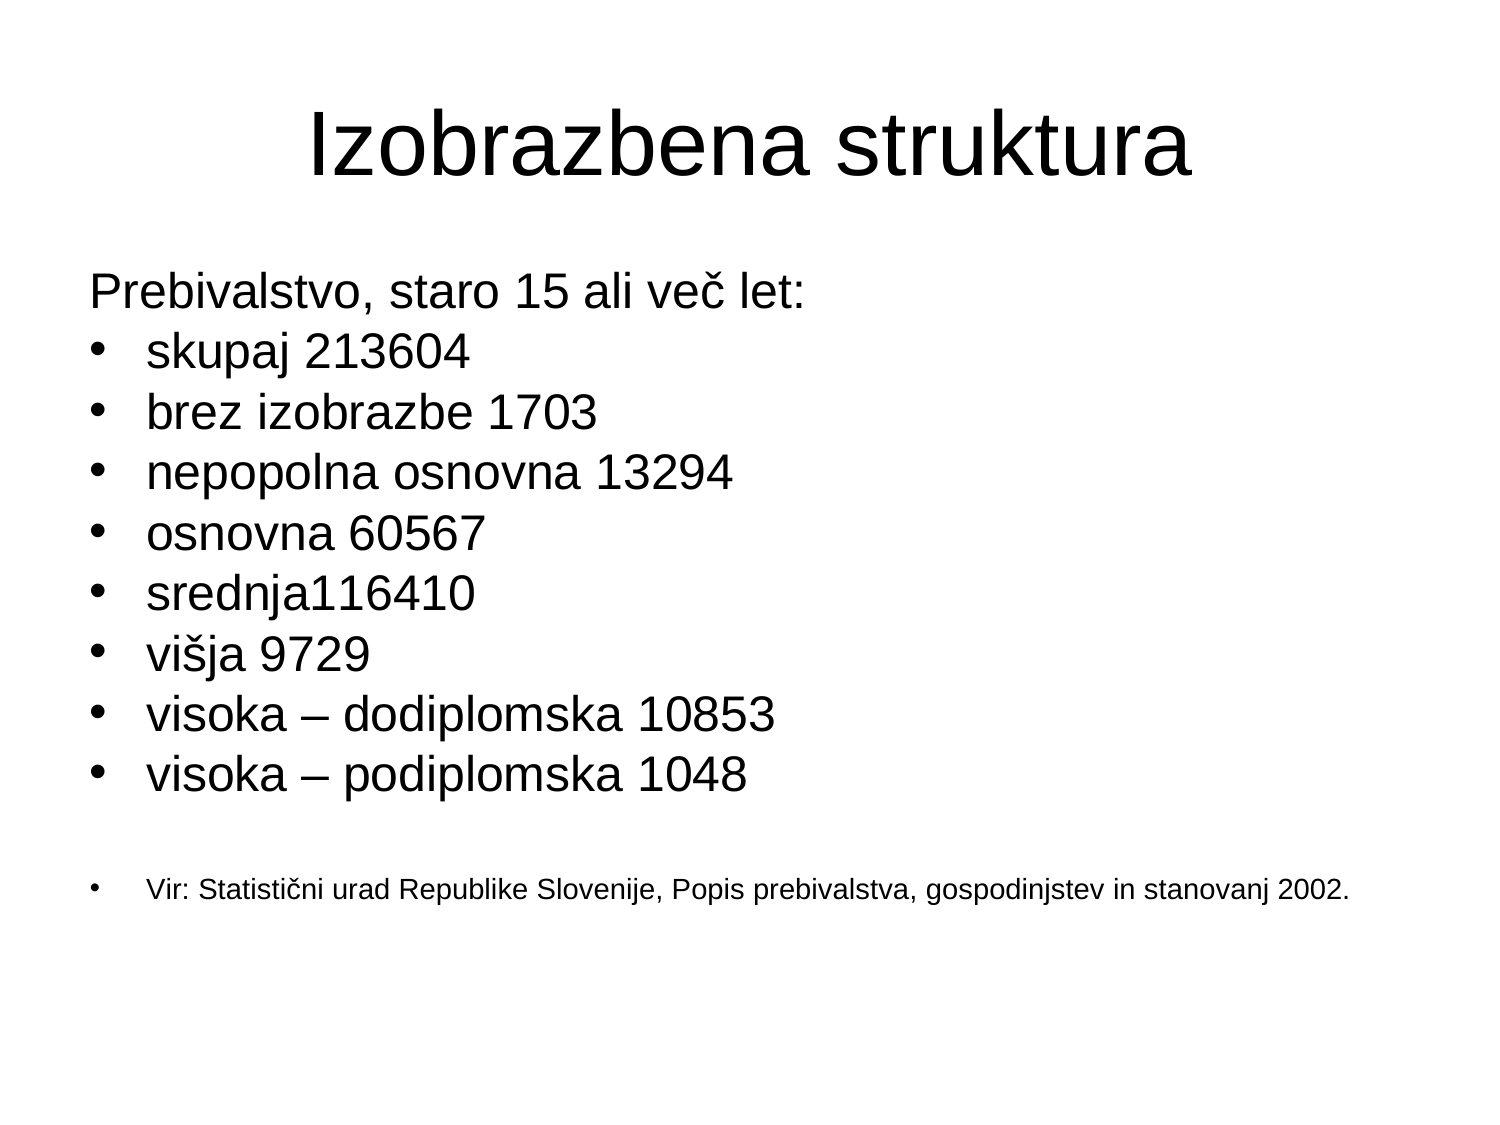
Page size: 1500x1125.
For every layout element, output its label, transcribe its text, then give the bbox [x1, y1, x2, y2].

title Izobrazbena struktura [75, 45, 1426, 233]
list Prebivalstvo, staro 15 ali več let: skupaj 213604 brez izobrazbe 1703 nepopolna osnovna 13294 osnovna 60567 srednja116410 višja 9729 visoka – dodiplomska 10853 visoka – podiplomska 1048 Vir: Statistični urad Republike Slovenije, Popis prebivalstva, gospodinjstev in stanovanj 2002. [75, 262, 1426, 1006]
